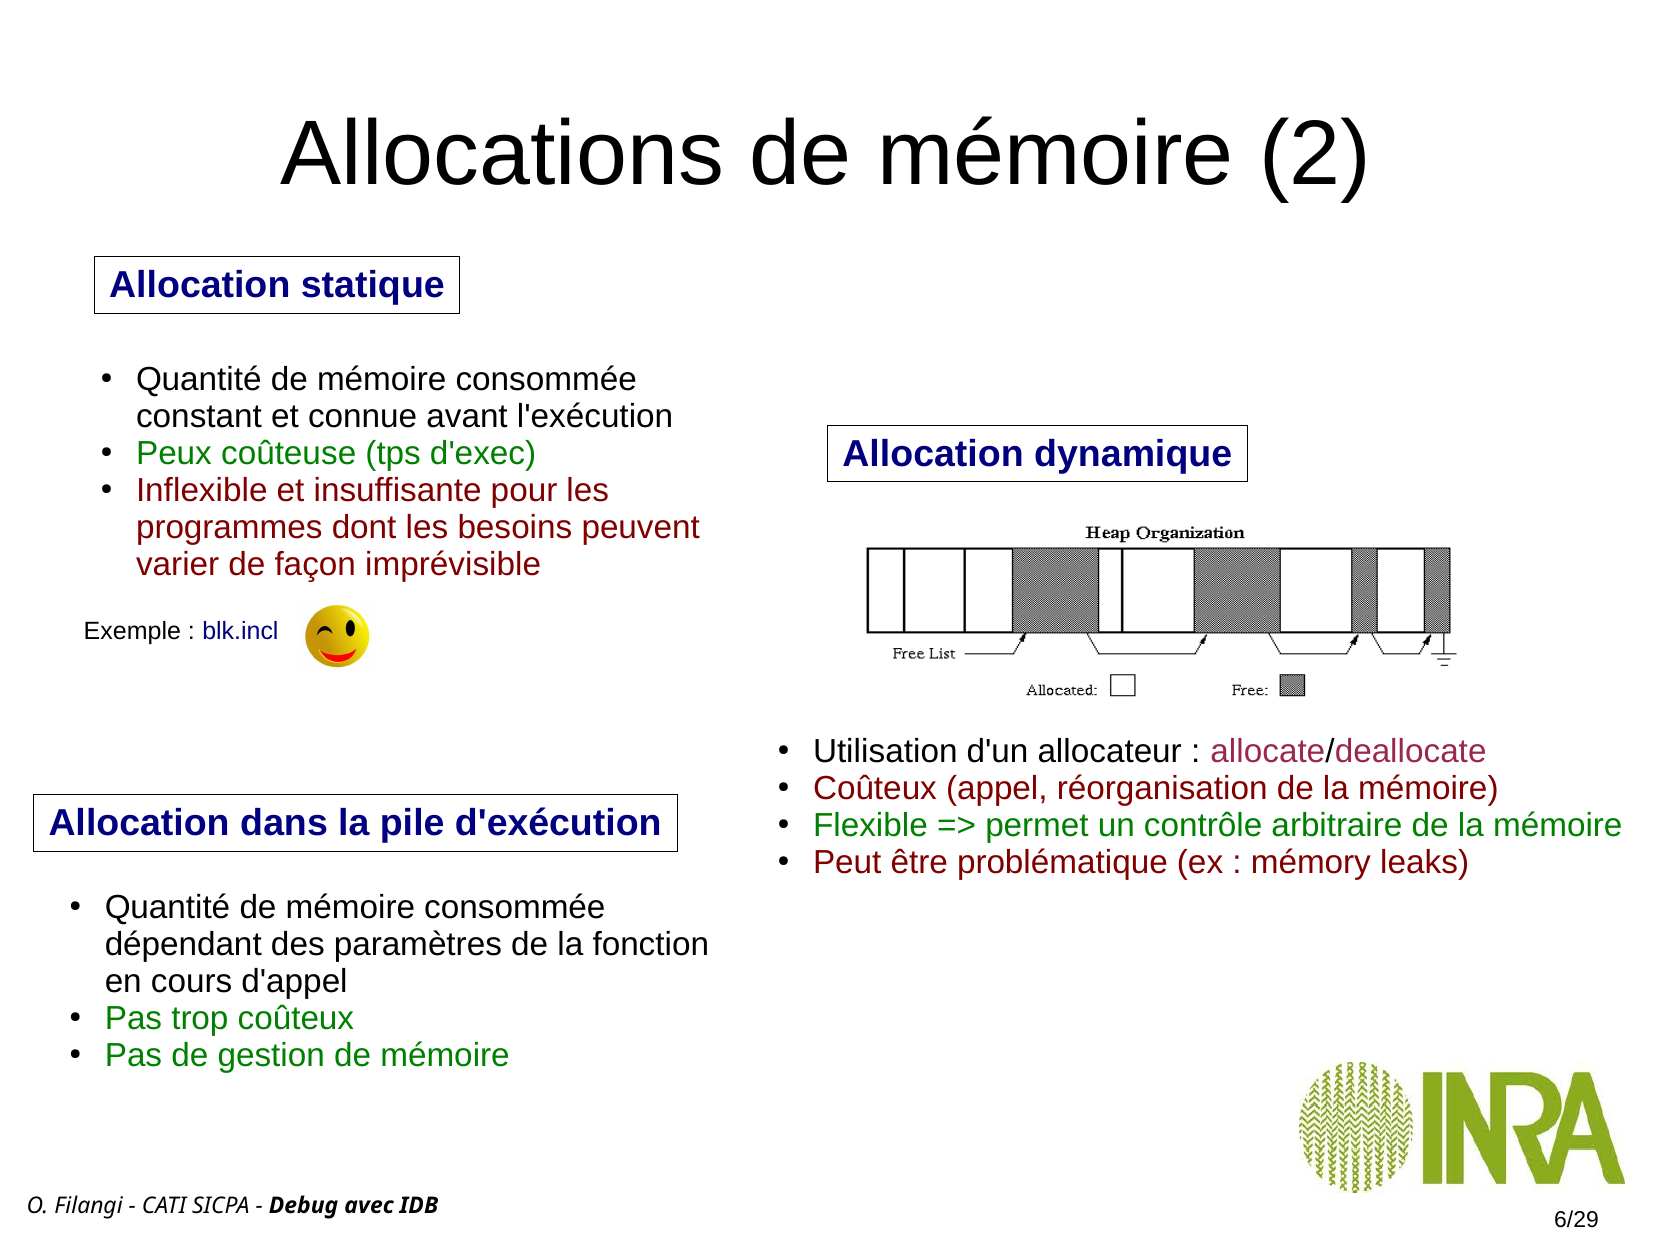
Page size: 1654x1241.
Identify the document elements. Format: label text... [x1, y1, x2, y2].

text_box <numéro>/29 [1539, 1199, 1654, 1241]
picture [1299, 1062, 1625, 1193]
text_box Allocation dynamique [827, 425, 1248, 482]
text_box Allocation statique [94, 256, 460, 314]
text_box Utilisation d'un allocateur : allocate/deallocate Coûteux (appel, réorganisation de la mémoire) Flexible => permet un contrôle arbitraire de la mémoire Peut être problématique (ex : mémory leaks) [762, 724, 1639, 888]
text_box Quantité de mémoire consommée dépendant des paramètres de la fonction en cours d'appel Pas trop coûteux Pas de gestion de mémoire [54, 881, 747, 1082]
text_box O. Filangi - CATI SICPA - Debug avec IDB [5, 1181, 476, 1227]
title Allocations de mémoire (2) [82, 49, 1571, 257]
text_box Allocation dans la pile d'exécution [33, 794, 678, 852]
text_box Exemple : blk.incl [68, 609, 294, 653]
picture [857, 513, 1476, 713]
text_box Quantité de mémoire consommée constant et connue avant l'exécution Peux coûteuse (tps d'exec) Inflexible et insuffisante pour les programmes dont les besoins peuvent varier de façon imprévisible [85, 353, 778, 591]
picture [301, 600, 374, 671]
